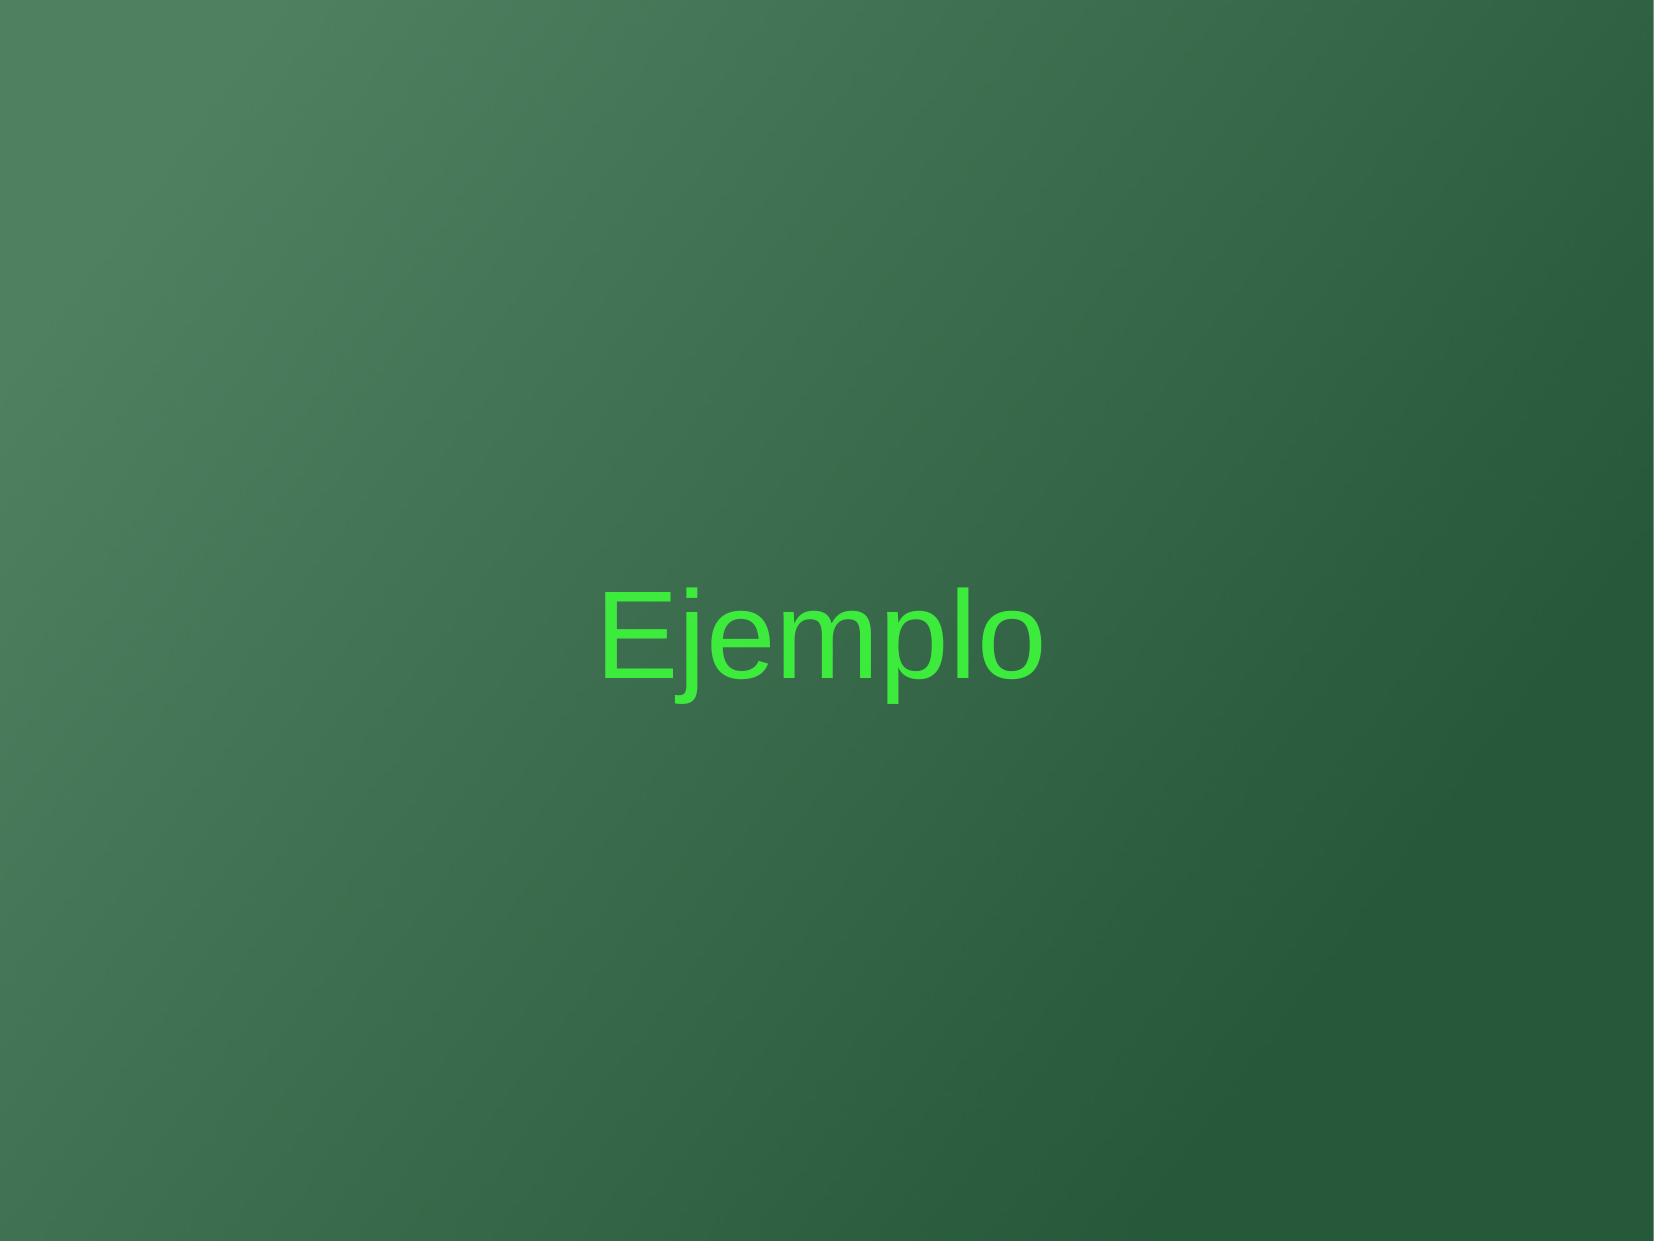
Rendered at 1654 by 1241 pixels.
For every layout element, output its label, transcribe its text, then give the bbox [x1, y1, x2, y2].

title Ejemplo [76, 531, 1565, 739]
picture [0, 0, 1654, 1241]
